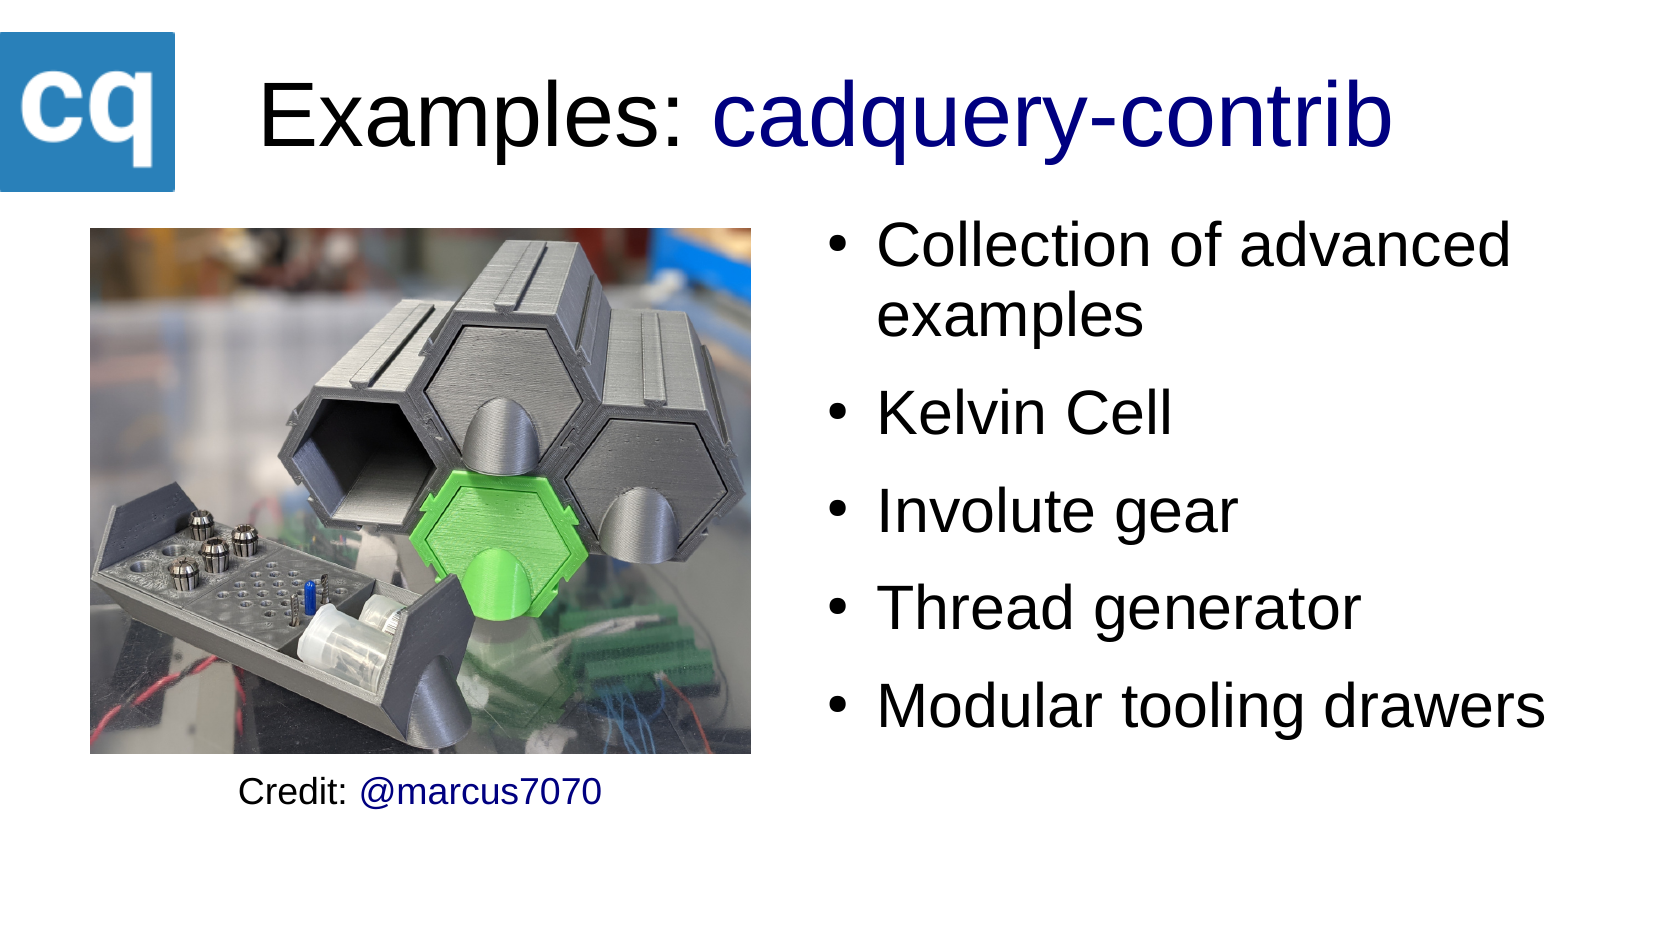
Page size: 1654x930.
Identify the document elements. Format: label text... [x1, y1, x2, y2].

picture [0, 32, 175, 192]
picture [90, 228, 751, 754]
title Examples: cadquery-contrib [82, 37, 1571, 193]
list Collection of advanced examples Kelvin Cell Involute gear Thread generator Modular tooling drawers [810, 209, 1591, 750]
text_box Credit: @marcus7070 [223, 762, 631, 820]
